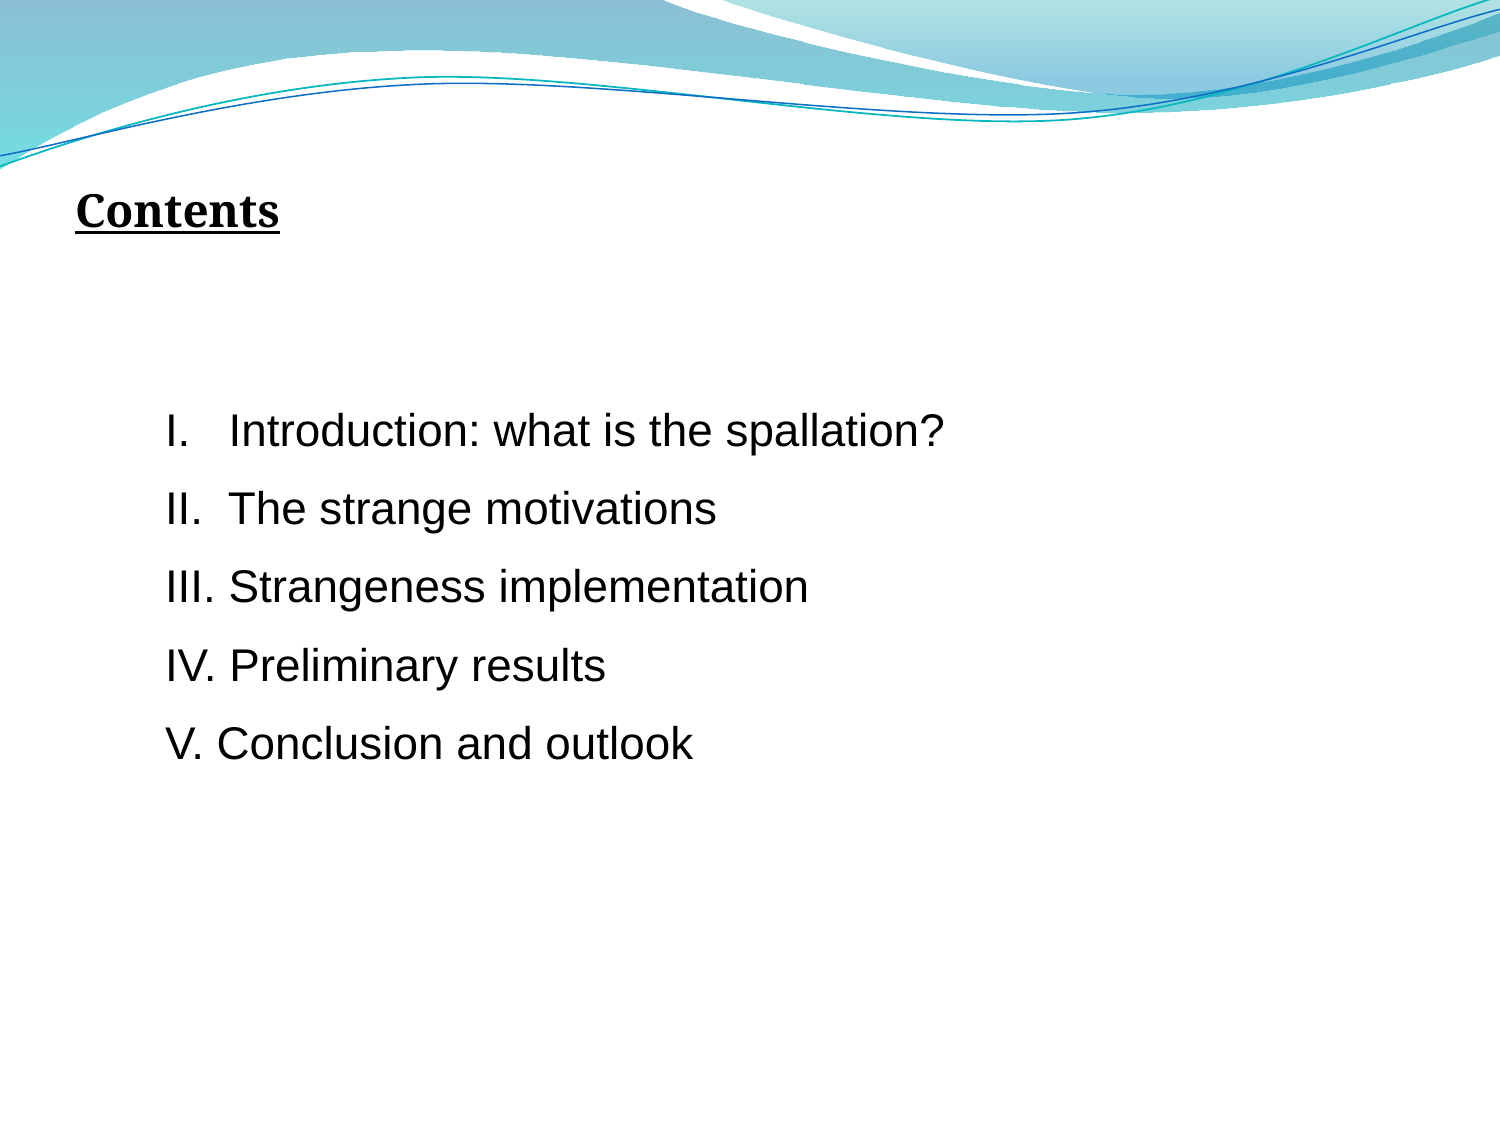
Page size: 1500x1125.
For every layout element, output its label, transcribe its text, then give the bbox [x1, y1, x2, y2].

title Contents [75, 115, 1425, 303]
subtitle I. Introduction: what is the spallation? II. The strange motivations III. Strangeness implementation IV. Preliminary results V. Conclusion and outlook [165, 404, 1111, 858]
